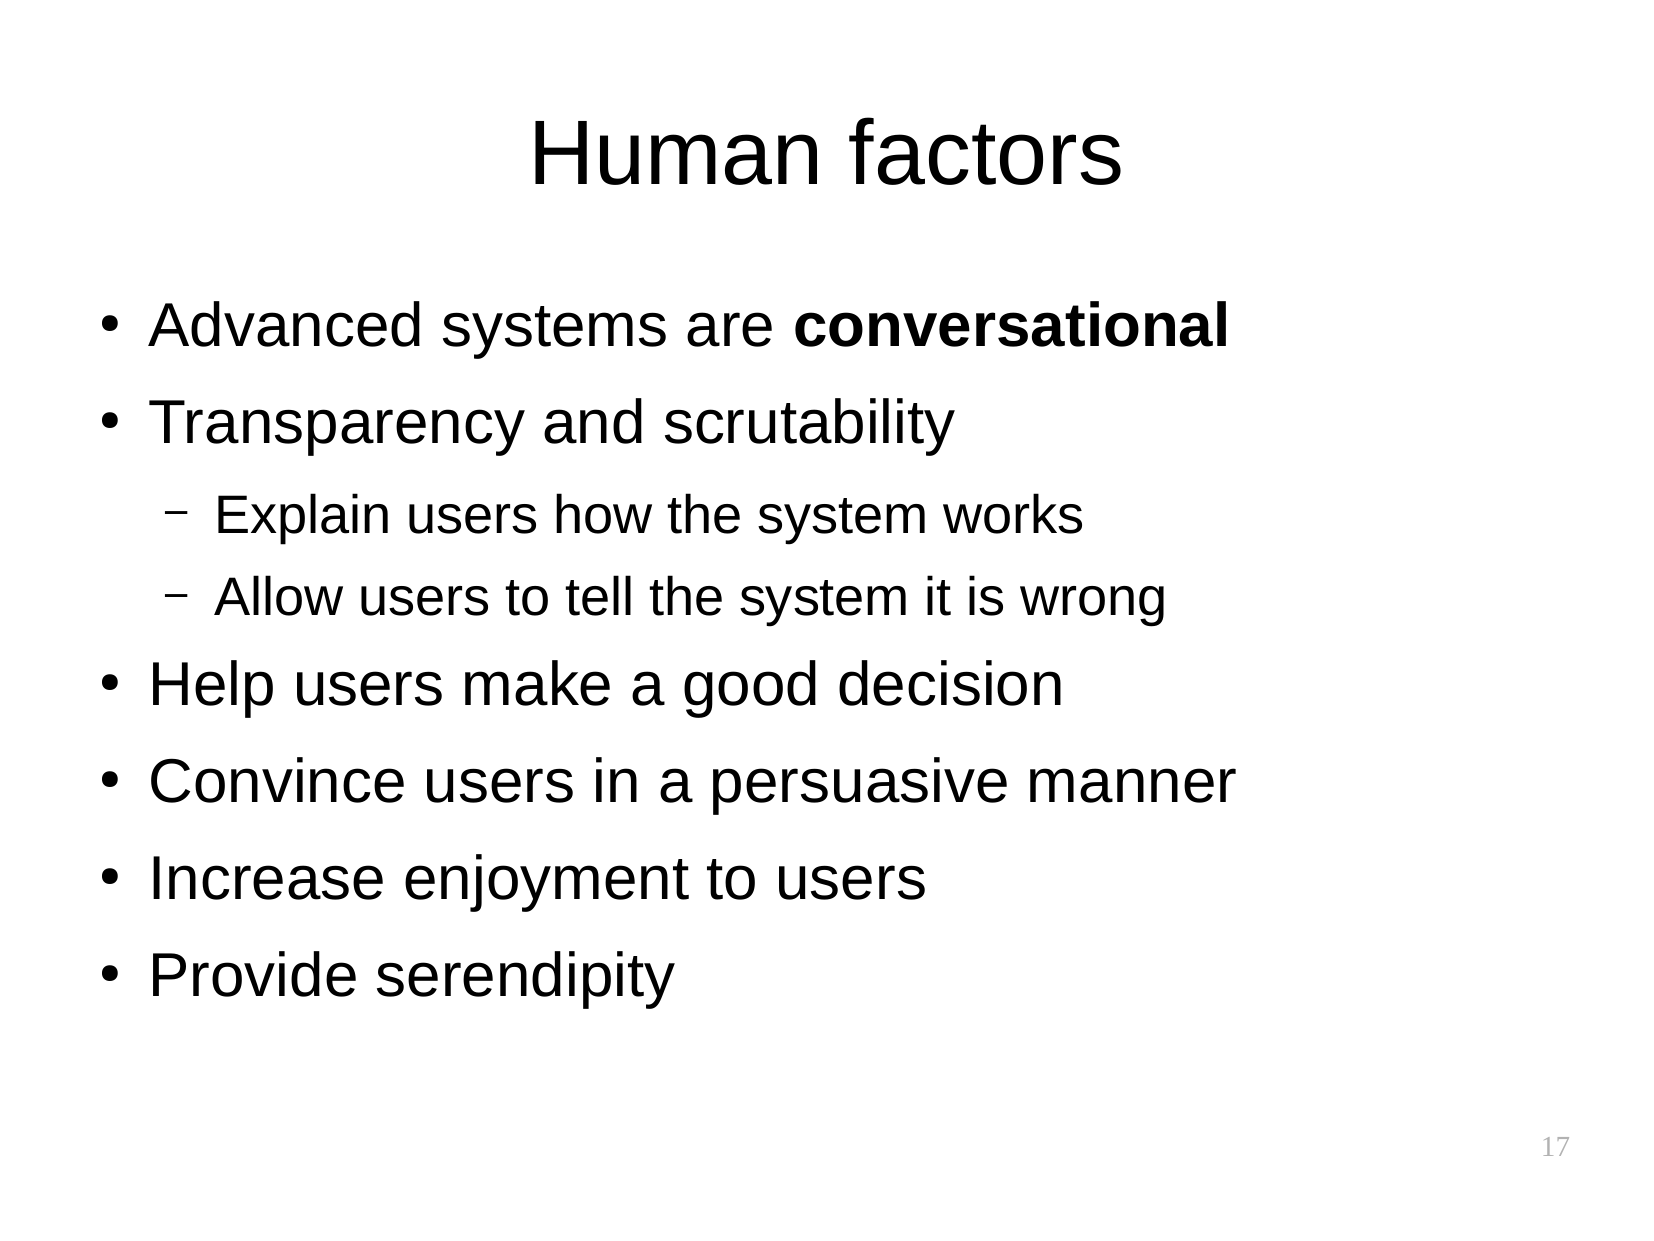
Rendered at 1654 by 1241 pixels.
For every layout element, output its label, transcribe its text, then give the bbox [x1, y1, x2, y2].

title Human factors [82, 49, 1571, 257]
list Advanced systems are conversational Transparency and scrutability Explain users how the system works Allow users to tell the system it is wrong Help users make a good decision Convince users in a persuasive manner Increase enjoyment to users Provide serendipity [82, 290, 1571, 1010]
